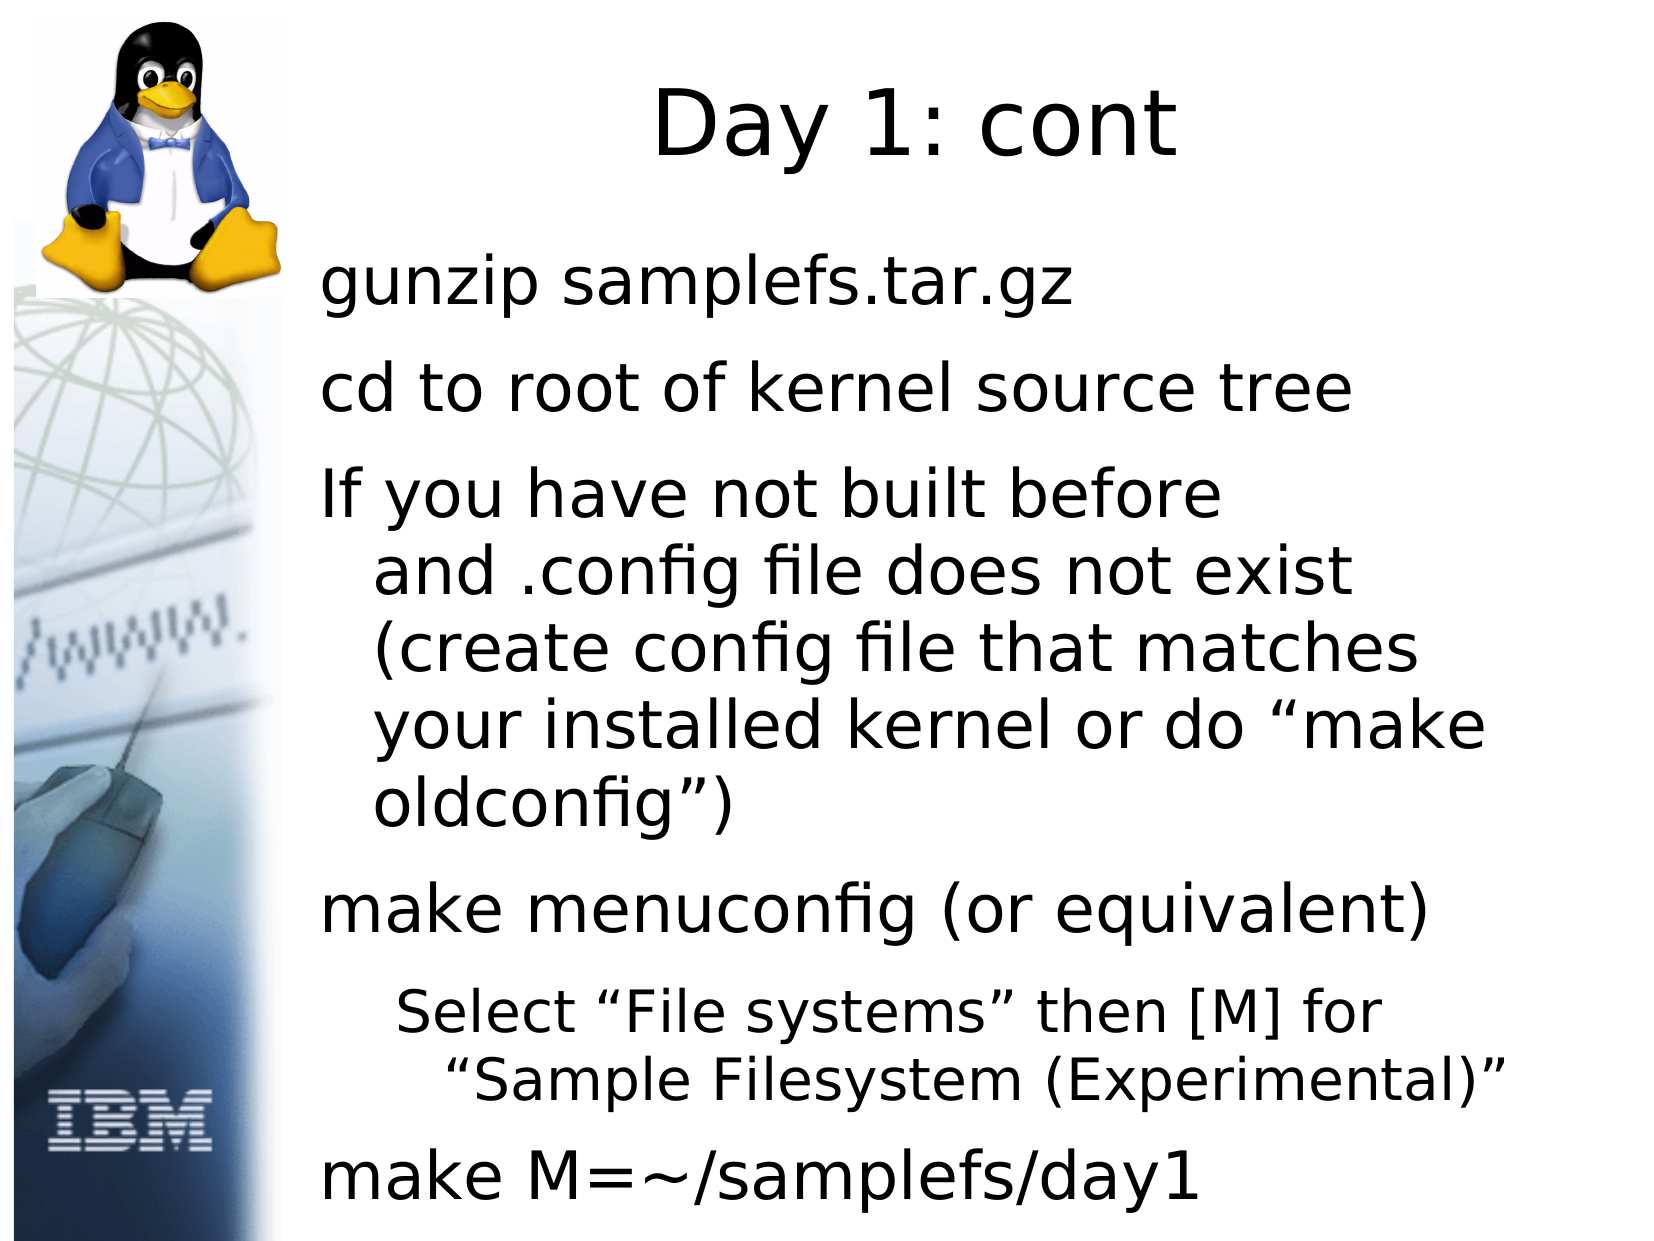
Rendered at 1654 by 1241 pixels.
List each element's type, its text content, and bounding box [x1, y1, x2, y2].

title Day 1: cont [301, 39, 1528, 209]
list gunzip samplefs.tar.gz cd to root of kernel source tree If you have not built before and .config file does not exist (create config file that matches your installed kernel or do “make oldconfig”) make menuconfig (or equivalent) Select “File systems” then [M] for “Sample Filesystem (Experimental)” make M=~/samplefs/day1 [301, 243, 1520, 1215]
